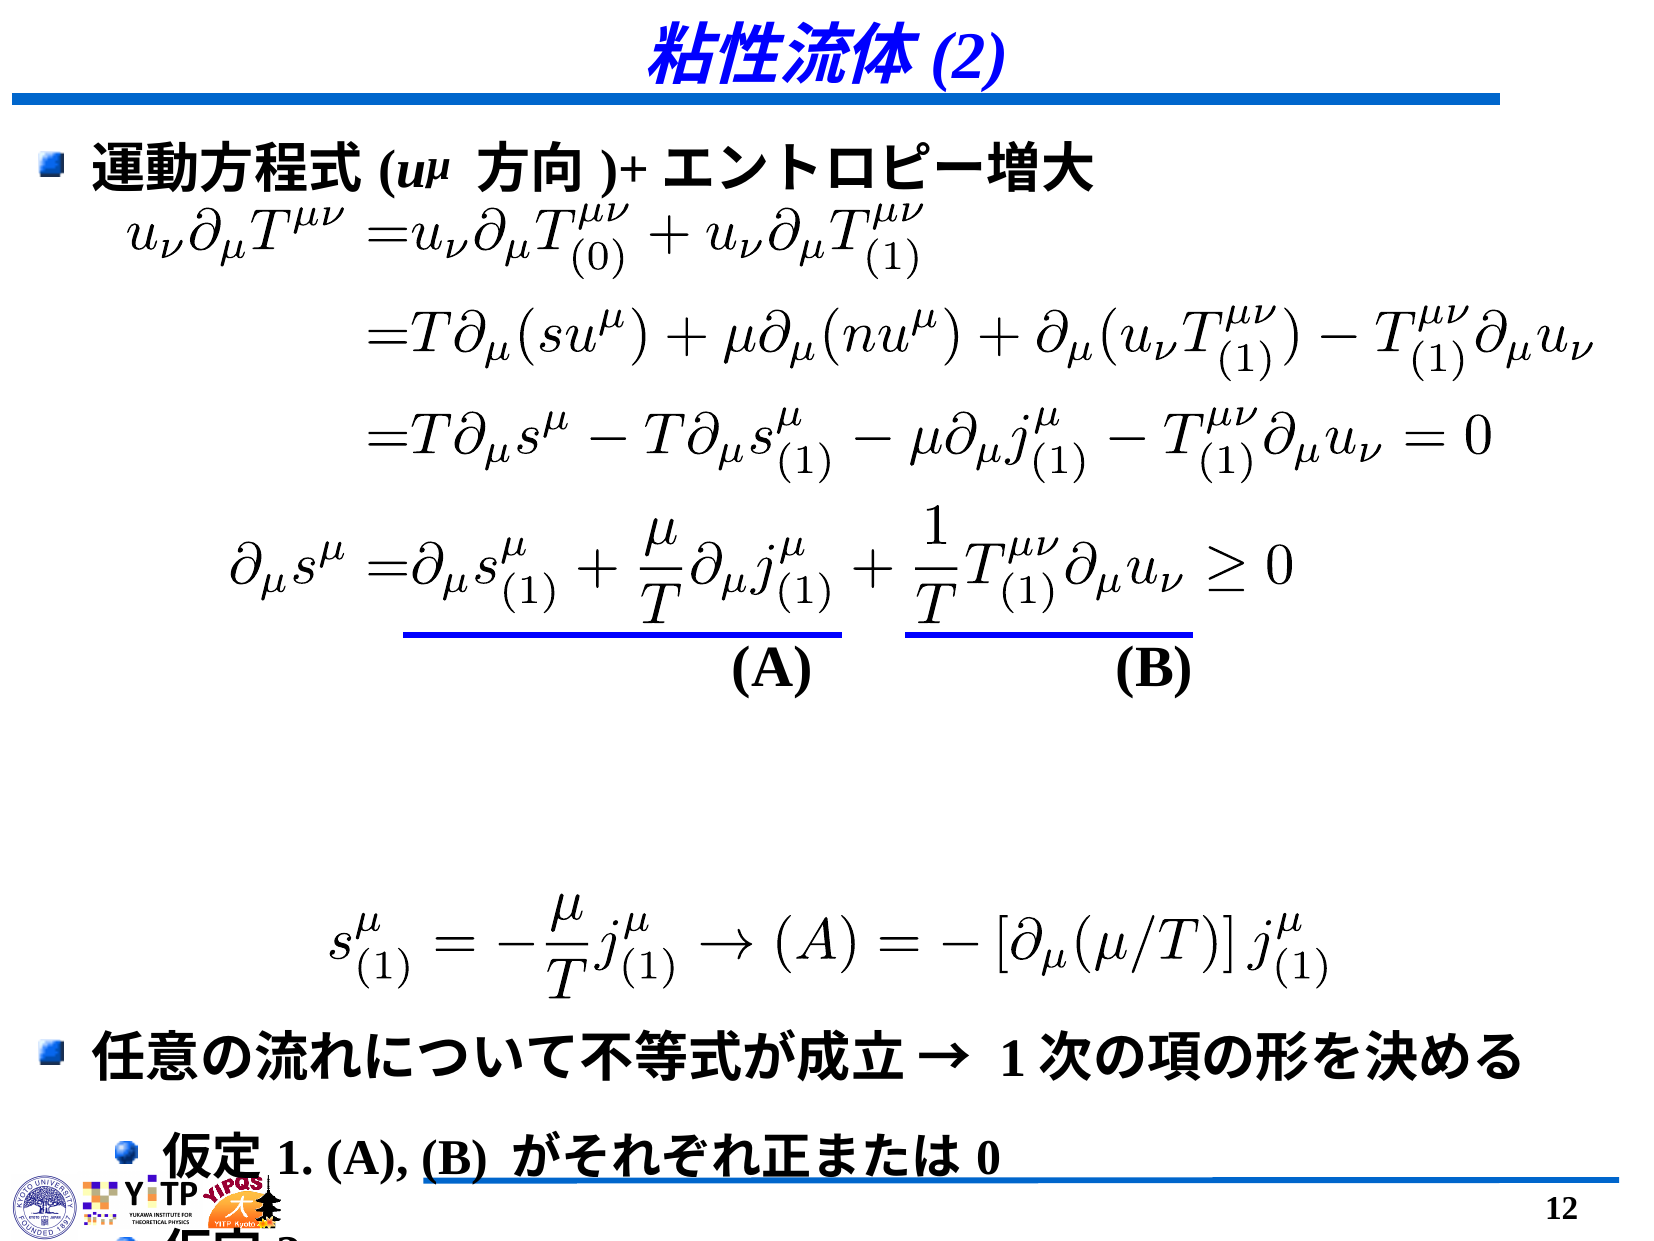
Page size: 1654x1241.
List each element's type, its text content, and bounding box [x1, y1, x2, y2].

text_box (A) [731, 634, 813, 700]
picture [11, 1170, 281, 1241]
text_box [326, 893, 1332, 999]
text_box [125, 203, 1595, 624]
picture [115, 1237, 138, 1241]
list 運動方程式(uμ 方向)+エントロピー増大 任意の流れについて不等式が成立 → 1次の項の形を決める 仮定1. (A), (B) がそれぞれ正または0 仮定2. [20, 124, 1621, 1137]
title 粘性流体(2) [0, 0, 1654, 99]
text_box (B) [1115, 634, 1194, 700]
picture [115, 1141, 138, 1164]
